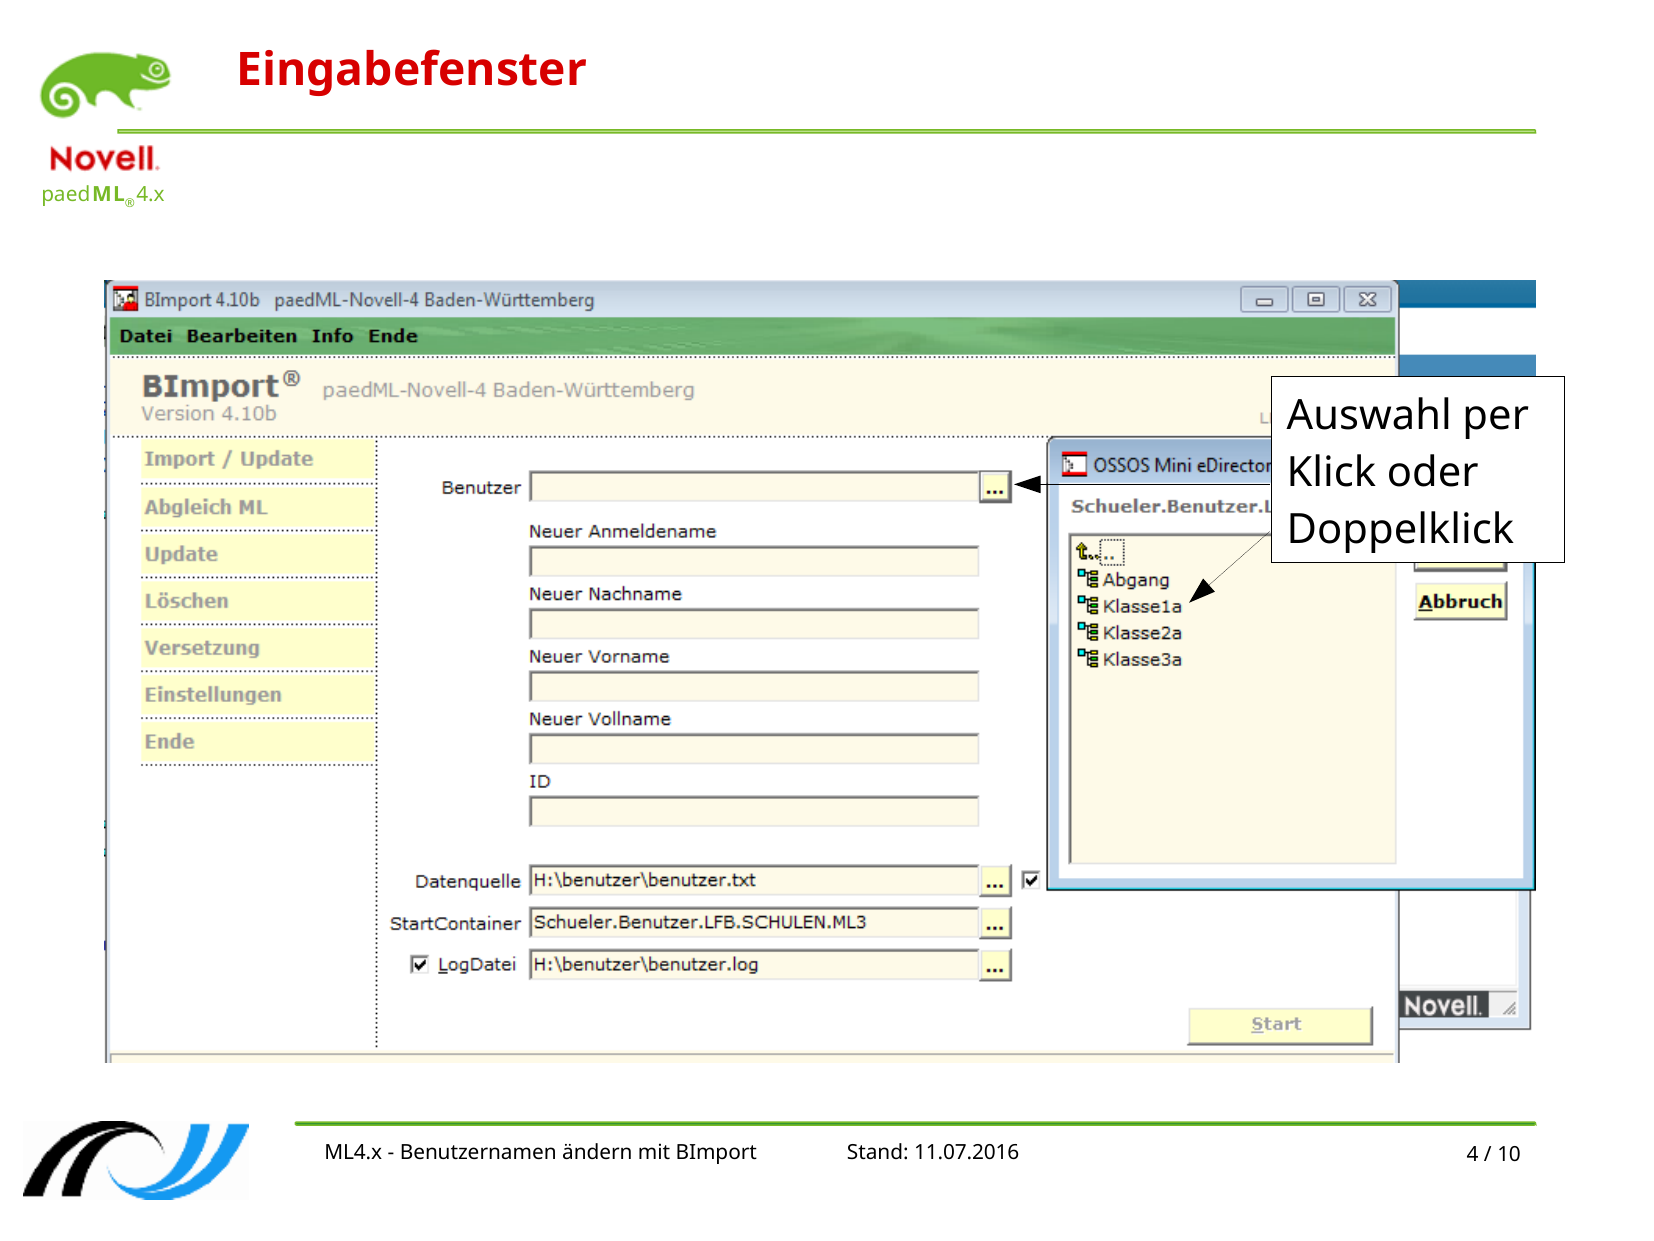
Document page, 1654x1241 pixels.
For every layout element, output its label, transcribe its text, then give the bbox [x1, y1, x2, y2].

text_box Auswahl per Klick oder Doppelklick [1271, 378, 1565, 562]
picture [26, 35, 184, 193]
picture [104, 280, 1536, 1063]
picture [23, 1121, 249, 1200]
title Eingabefenster [236, 17, 1536, 119]
